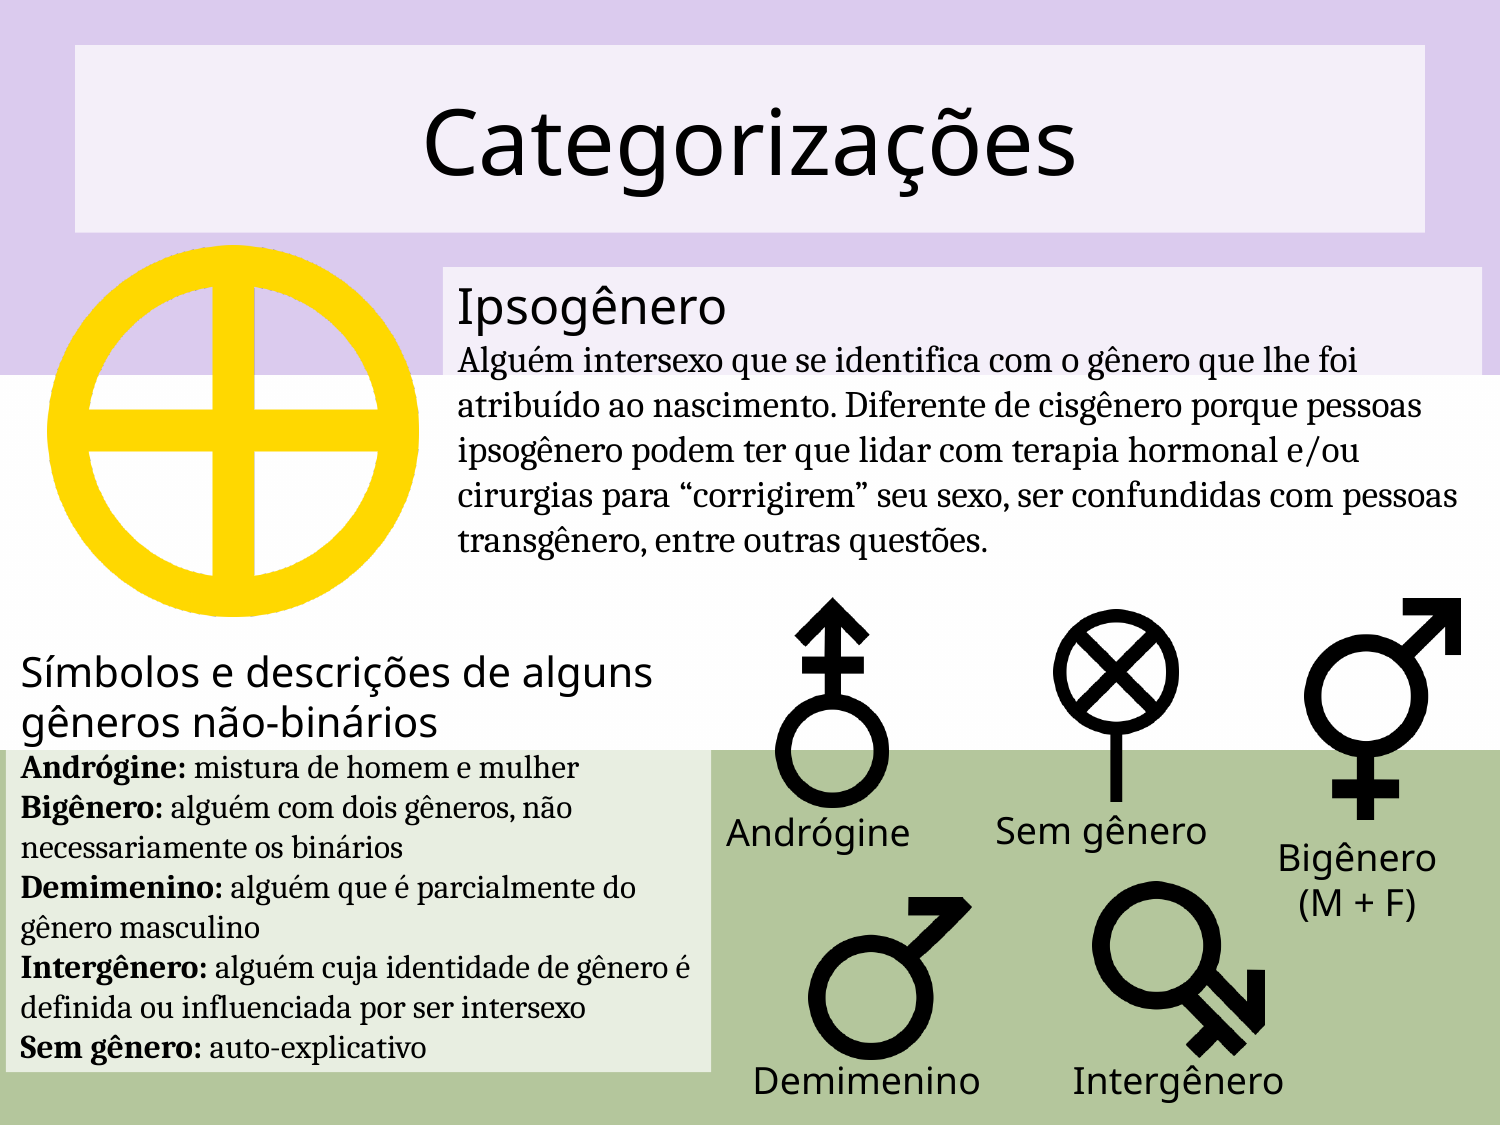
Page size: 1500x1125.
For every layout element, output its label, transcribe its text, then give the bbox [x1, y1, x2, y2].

picture [1304, 598, 1461, 820]
text_box Sem gênero [980, 799, 1247, 860]
picture [1053, 609, 1179, 799]
text_box Demimenino [737, 1049, 1043, 1110]
picture [47, 245, 419, 617]
text_box Intergênero [1058, 1049, 1329, 1110]
picture [1092, 881, 1265, 1049]
title Categorizações [75, 45, 1425, 233]
text_box Símbolos e descrições de alguns gêneros não-binários Andrógine: mistura de homem e mulher Bigênero: alguém com dois gêneros, não necessariamente os binários Demimenino: alguém que é parcialmente do gênero masculino Intergênero: alguém cuja identidade de gênero é definida ou influenciada por ser intersexo Sem gênero: auto-explicativo [5, 637, 712, 1073]
text_box Ipsogênero Alguém intersexo que se identifica com o gênero que lhe foi atribuído ao nascimento. Diferente de cisgênero porque pessoas ipsogênero podem ter que lidar com terapia hormonal e/ou cirurgias para “corrigirem” seu sexo, ser confundidas com pessoas transgênero, entre outras questões. [442, 267, 1483, 567]
text_box Bigênero (M + F) [1251, 826, 1464, 932]
picture [808, 897, 972, 1049]
text_box Andrógine [711, 801, 963, 861]
picture [775, 597, 889, 801]
